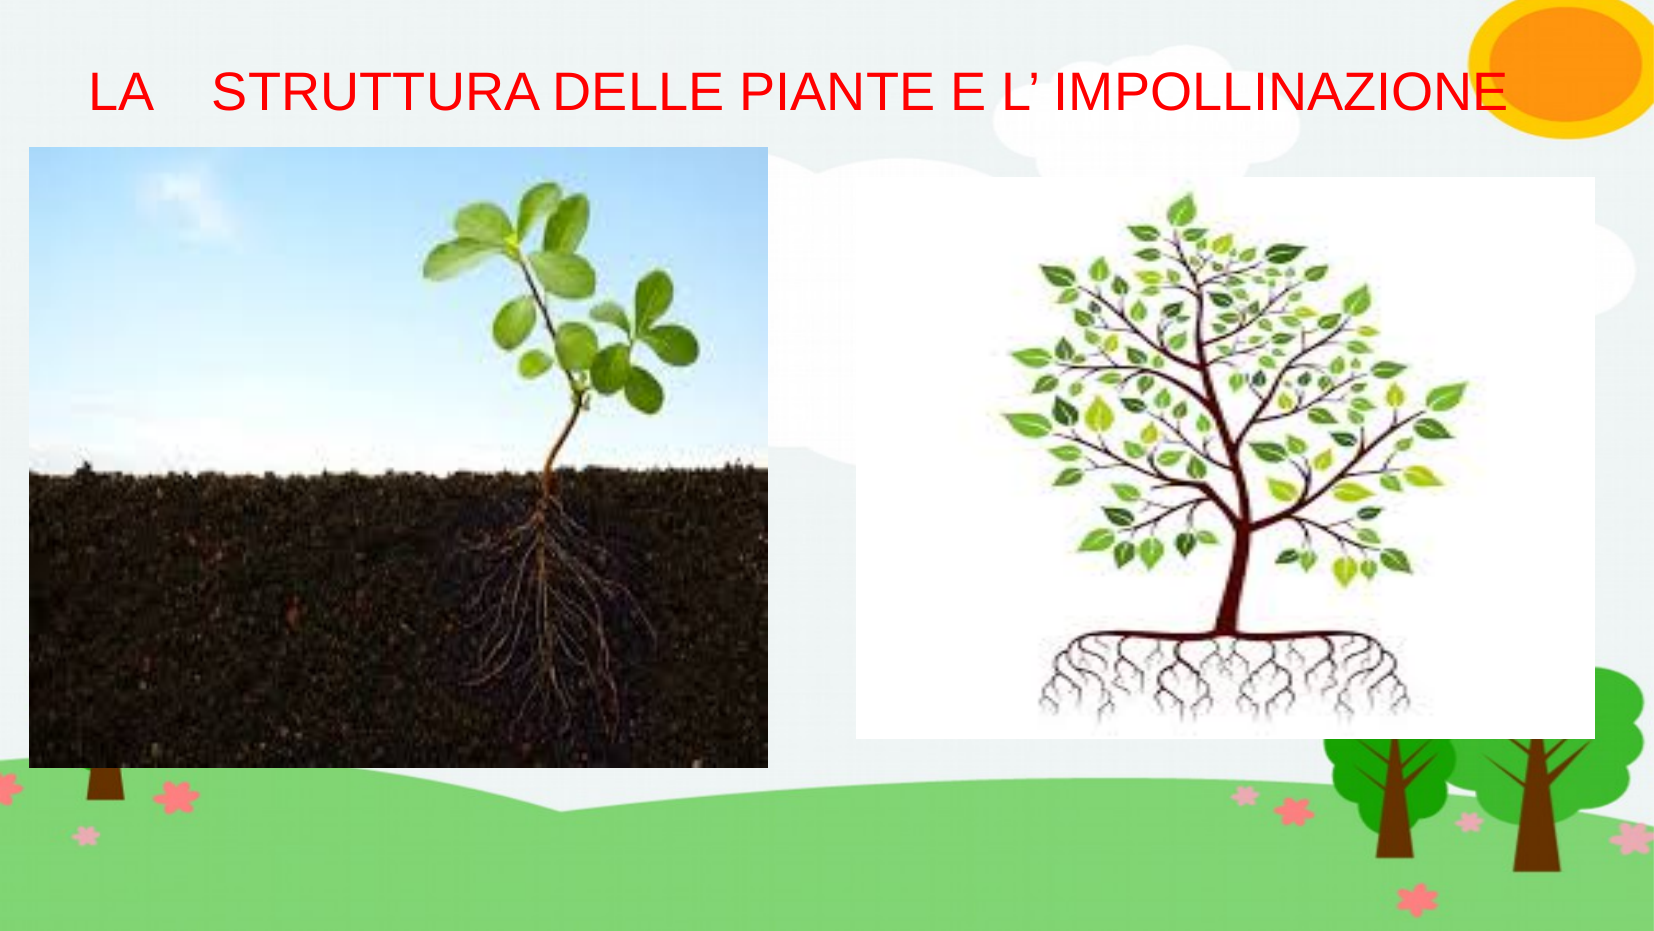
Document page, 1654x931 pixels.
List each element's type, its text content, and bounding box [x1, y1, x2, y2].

picture [29, 147, 768, 768]
title LA STRUTTURA DELLE PIANTE E L’ IMPOLLINAZIONE [88, 29, 1565, 148]
picture [856, 177, 1595, 739]
